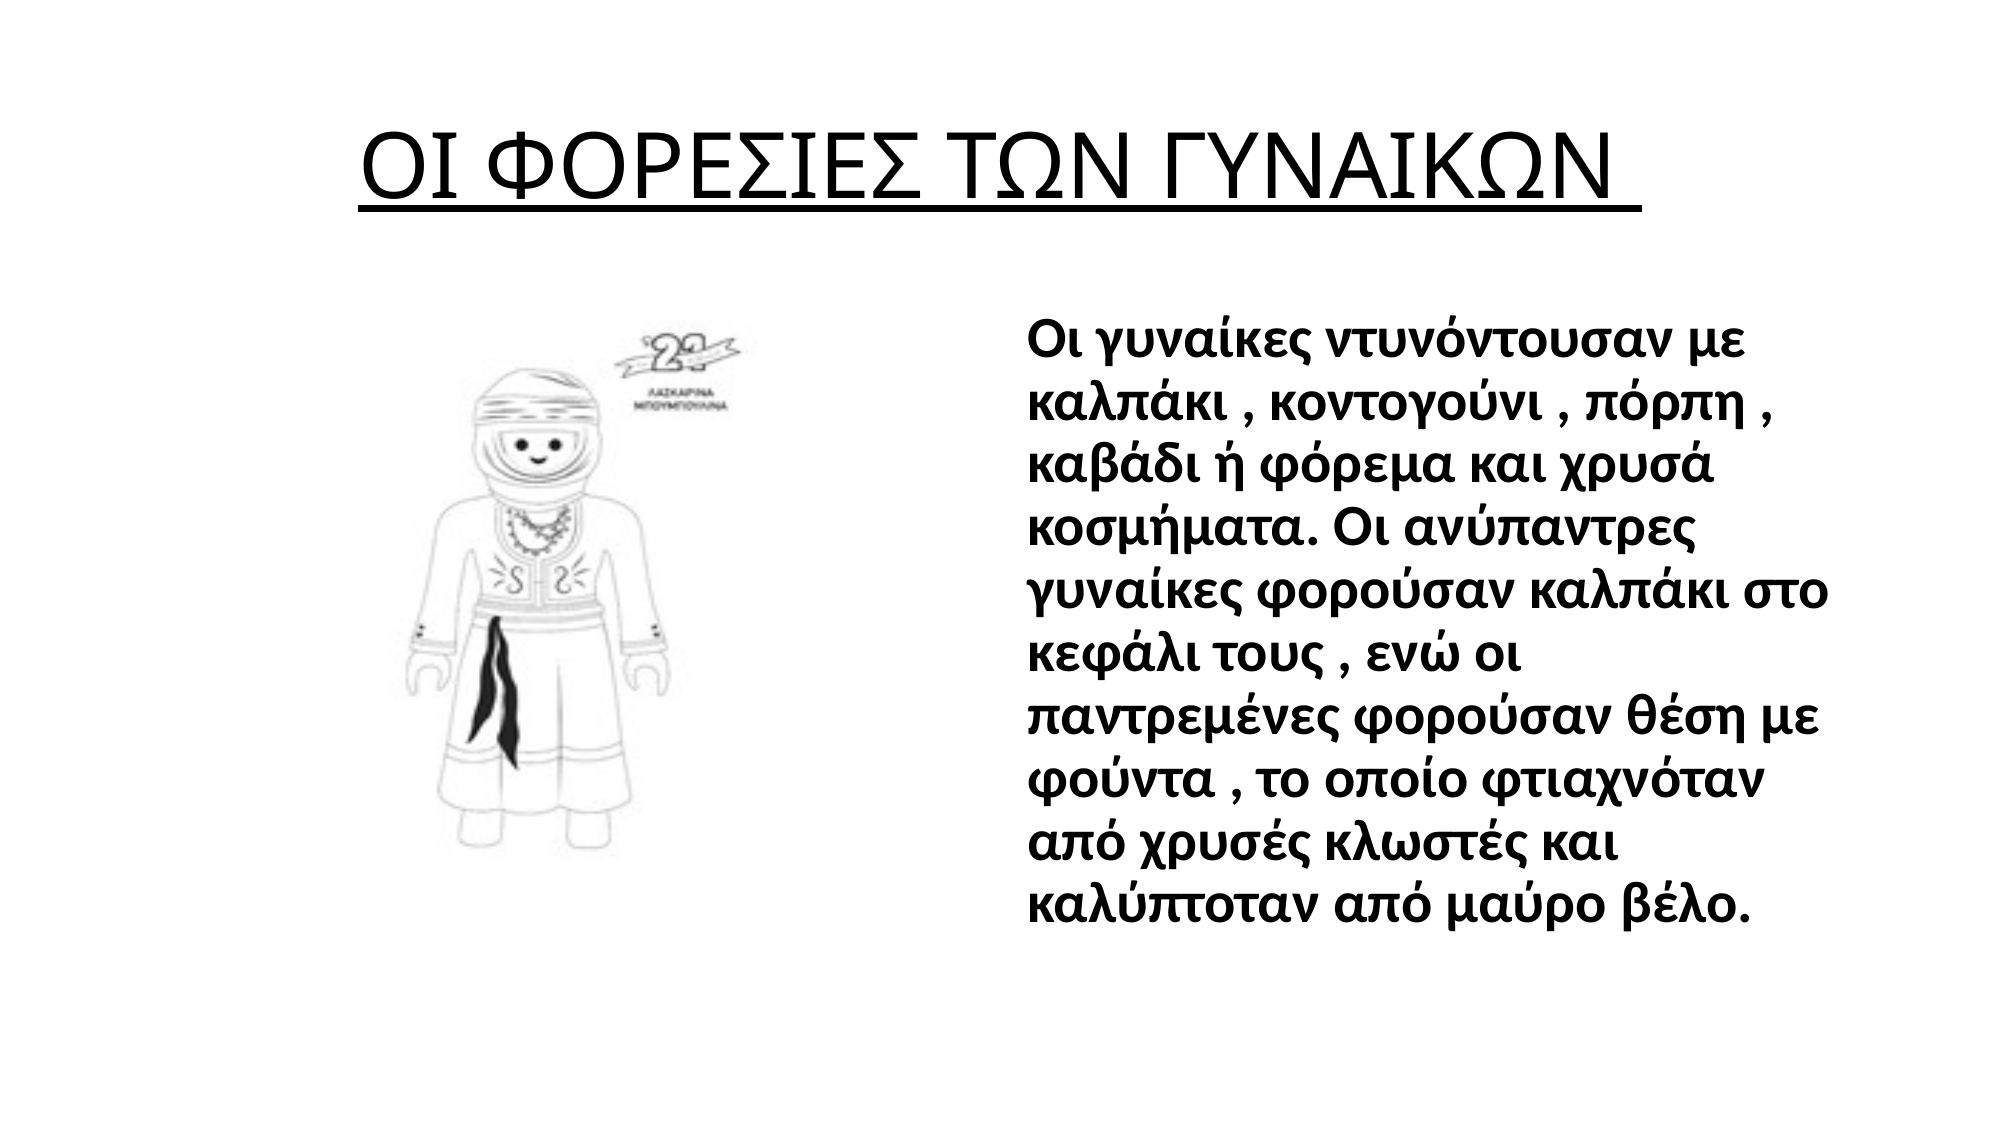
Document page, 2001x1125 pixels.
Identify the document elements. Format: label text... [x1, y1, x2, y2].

title ΟΙ ΦΟΡΕΣΙΕΣ ΤΩΝ ΓΥΝΑΙΚΩΝ [137, 59, 1863, 278]
picture [301, 299, 772, 892]
list Οι γυναίκες ντυνόντουσαν με καλπάκι , κοντογούνι , πόρπη , καβάδι ή φόρεμα και χρυσά κοσμήματα. Οι ανύπαντρες γυναίκες φορούσαν καλπάκι στο κεφάλι τους , ενώ οι παντρεμένες φορούσαν θέση με φούντα , το οποίο φτιαχνόταν από χρυσές κλωστές και καλύπτοταν από μαύρο βέλο. [1012, 299, 1863, 1014]
